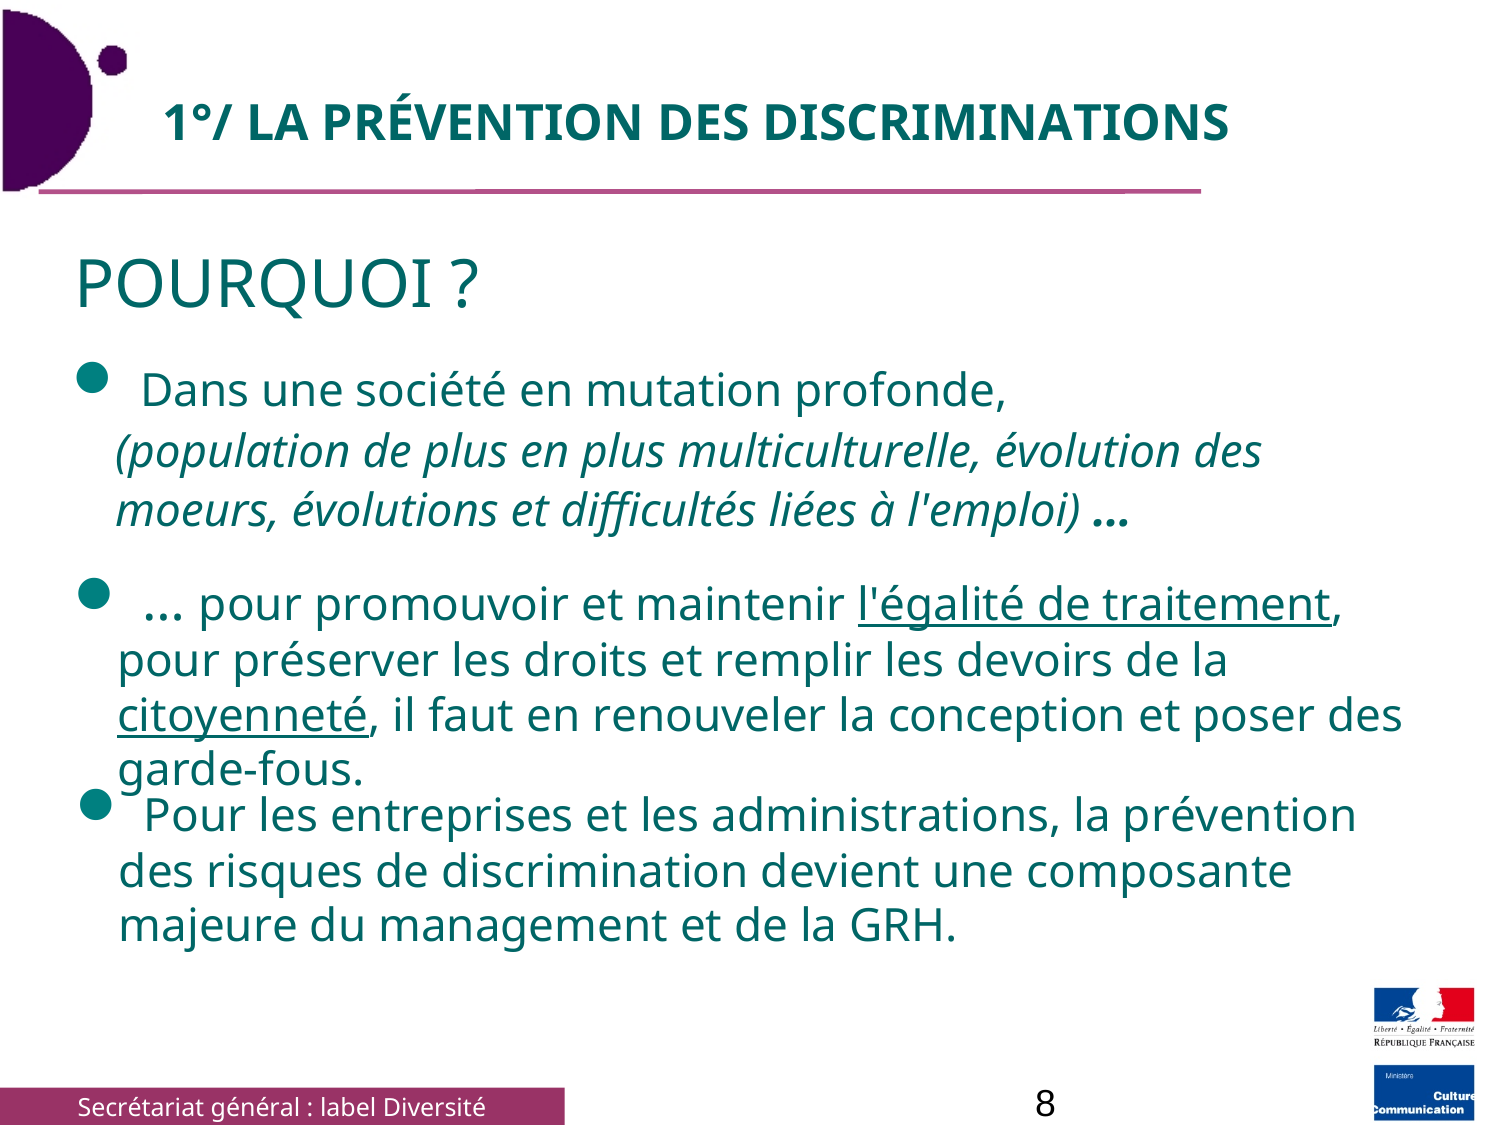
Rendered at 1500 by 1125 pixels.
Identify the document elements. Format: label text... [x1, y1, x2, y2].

text_box <numéro> [1020, 1071, 1370, 1125]
text_box POURQUOI ? [59, 236, 562, 330]
text_box 1°/ LA PRÉVENTION DES DISCRIMINATIONS [147, 81, 1418, 160]
text_box … pour promouvoir et maintenir l'égalité de traitement, pour préserver les droits et remplir les devoirs de la citoyenneté, il faut en renouveler la conception et poser des garde-fous. [59, 560, 1447, 753]
text_box Pour les entreprises et les administrations, la prévention des risques de discrimination devient une composante majeure du management et de la GRH. [60, 771, 1449, 963]
picture [1370, 979, 1477, 1125]
text_box Dans une société en mutation profonde, (population de plus en plus multiculturelle, évolution des moeurs, évolutions et difficultés liées à l'emploi) ... [57, 339, 1416, 571]
picture [0, 0, 149, 204]
